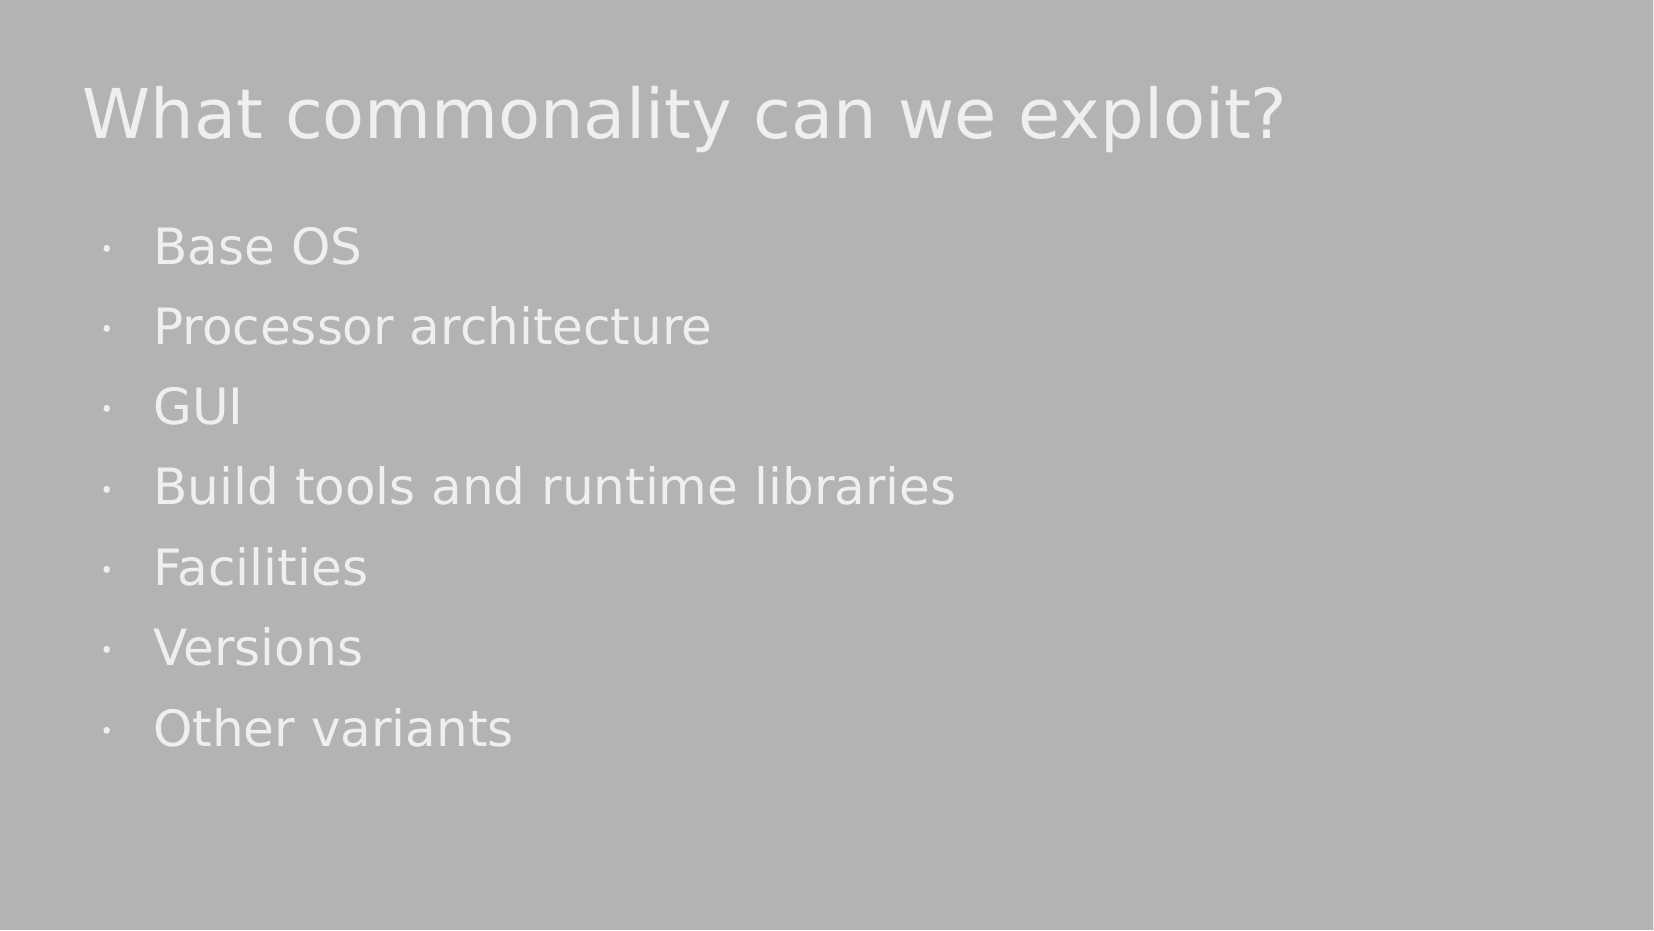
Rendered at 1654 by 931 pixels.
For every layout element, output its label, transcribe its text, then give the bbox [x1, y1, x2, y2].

title What commonality can we exploit? [82, 37, 1571, 193]
list Base OS Processor architecture GUI Build tools and runtime libraries Facilities Versions Other variants [82, 217, 1571, 758]
